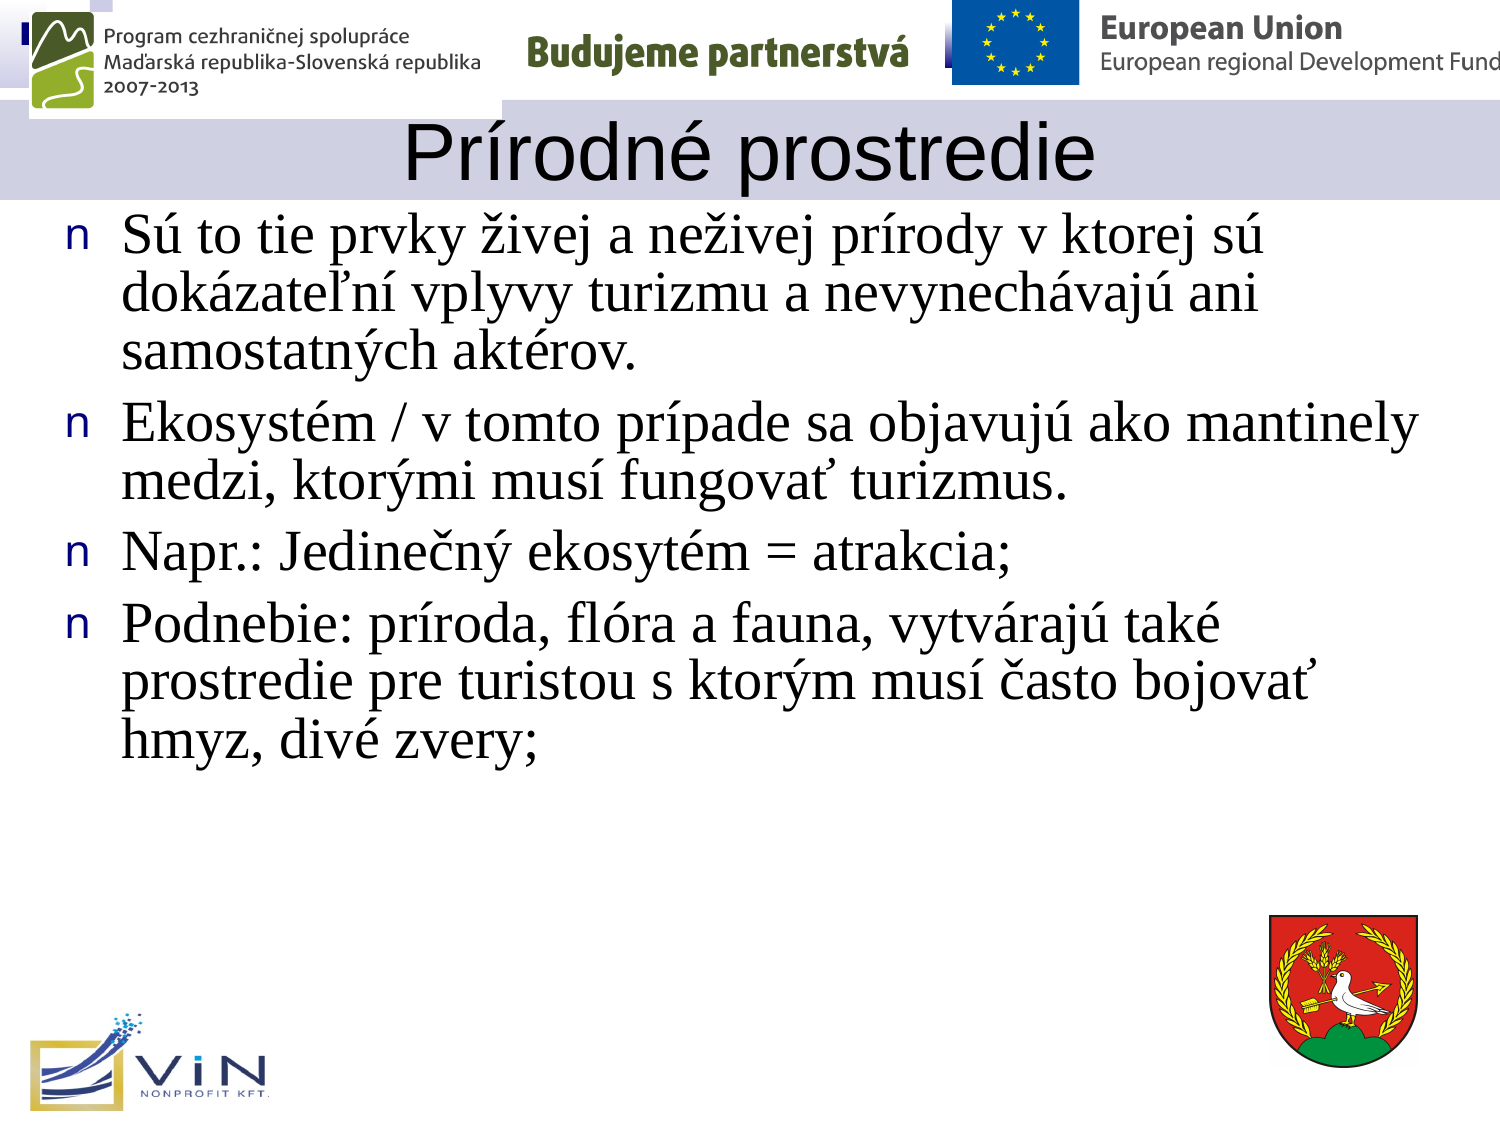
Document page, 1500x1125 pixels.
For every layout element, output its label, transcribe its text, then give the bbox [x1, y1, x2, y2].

picture [1269, 915, 1418, 1068]
picture [29, 12, 945, 119]
picture [7, 1012, 269, 1111]
picture [952, 0, 1500, 87]
text_box Prírodné prostredie [0, 99, 1500, 200]
list Sú to tie prvky živej a neživej prírody v ktorej sú dokázateľní vplyvy turizmu a nevynechávajú ani samostatných aktérov. Ekosystém / v tomto prípade sa objavujú ako mantinely medzi, ktorými musí fungovať turizmus. Napr.: Jedinečný ekosytém = atrakcia; Podnebie: príroda, flóra a fauna, vytvárajú také prostredie pre turistou s ktorým musí často bojovať hmyz, divé zvery; [50, 200, 1463, 1088]
